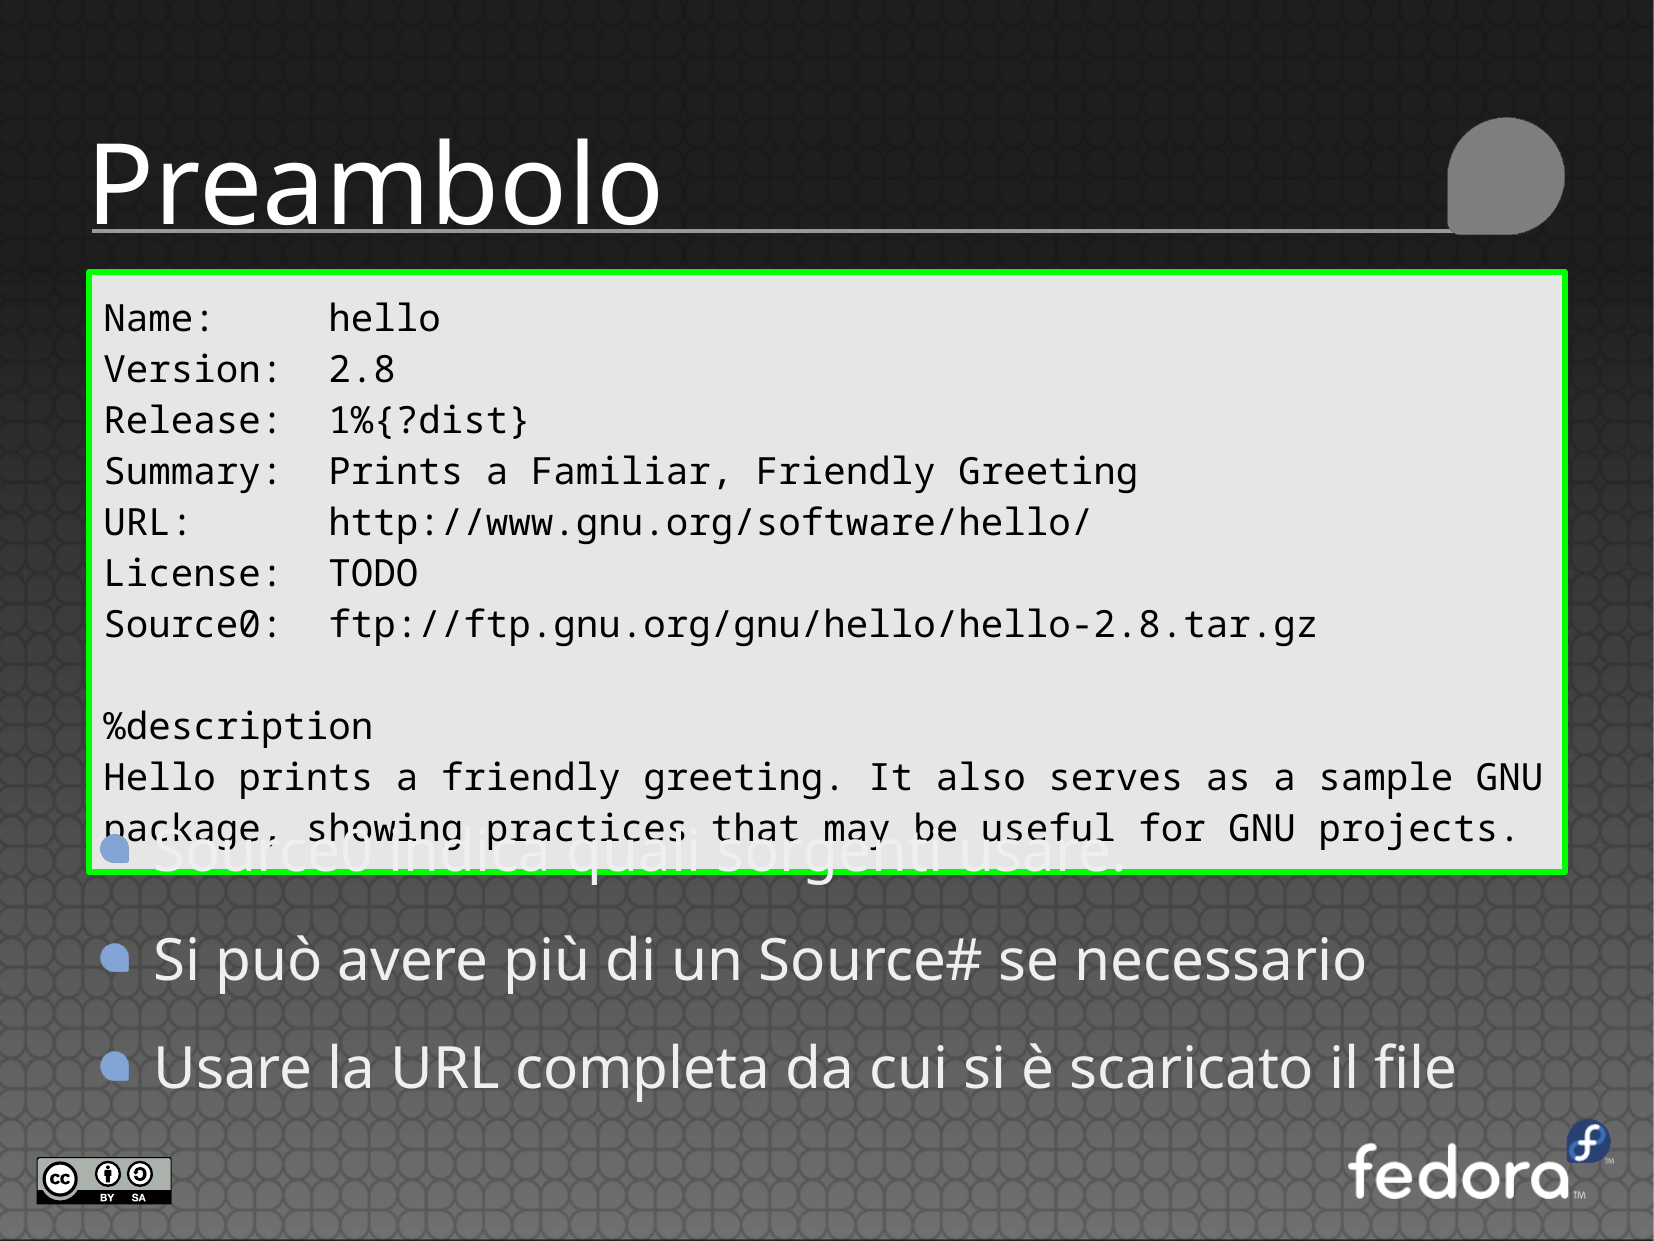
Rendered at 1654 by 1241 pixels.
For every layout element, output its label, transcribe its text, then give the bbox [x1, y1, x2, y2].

title Preambolo [86, 110, 1576, 251]
picture [0, 0, 1654, 1241]
list Source0 indica quali sorgenti usare. Si può avere più di un Source# se necessario Usare la URL completa da cui si è scaricato il file [82, 809, 1565, 1072]
text_box Name: hello Version: 2.8 Release: 1%{?dist} Summary: Prints a Familiar, Friendly Greeting URL: http://www.gnu.org/software/hello/ License: TODO Source0: ftp://ftp.gnu.org/gnu/hello/hello-2.8.tar.gz %description Hello prints a friendly greeting. It also serves as a sample GNU package, showing practices that may be useful for GNU projects. [88, 271, 1565, 790]
